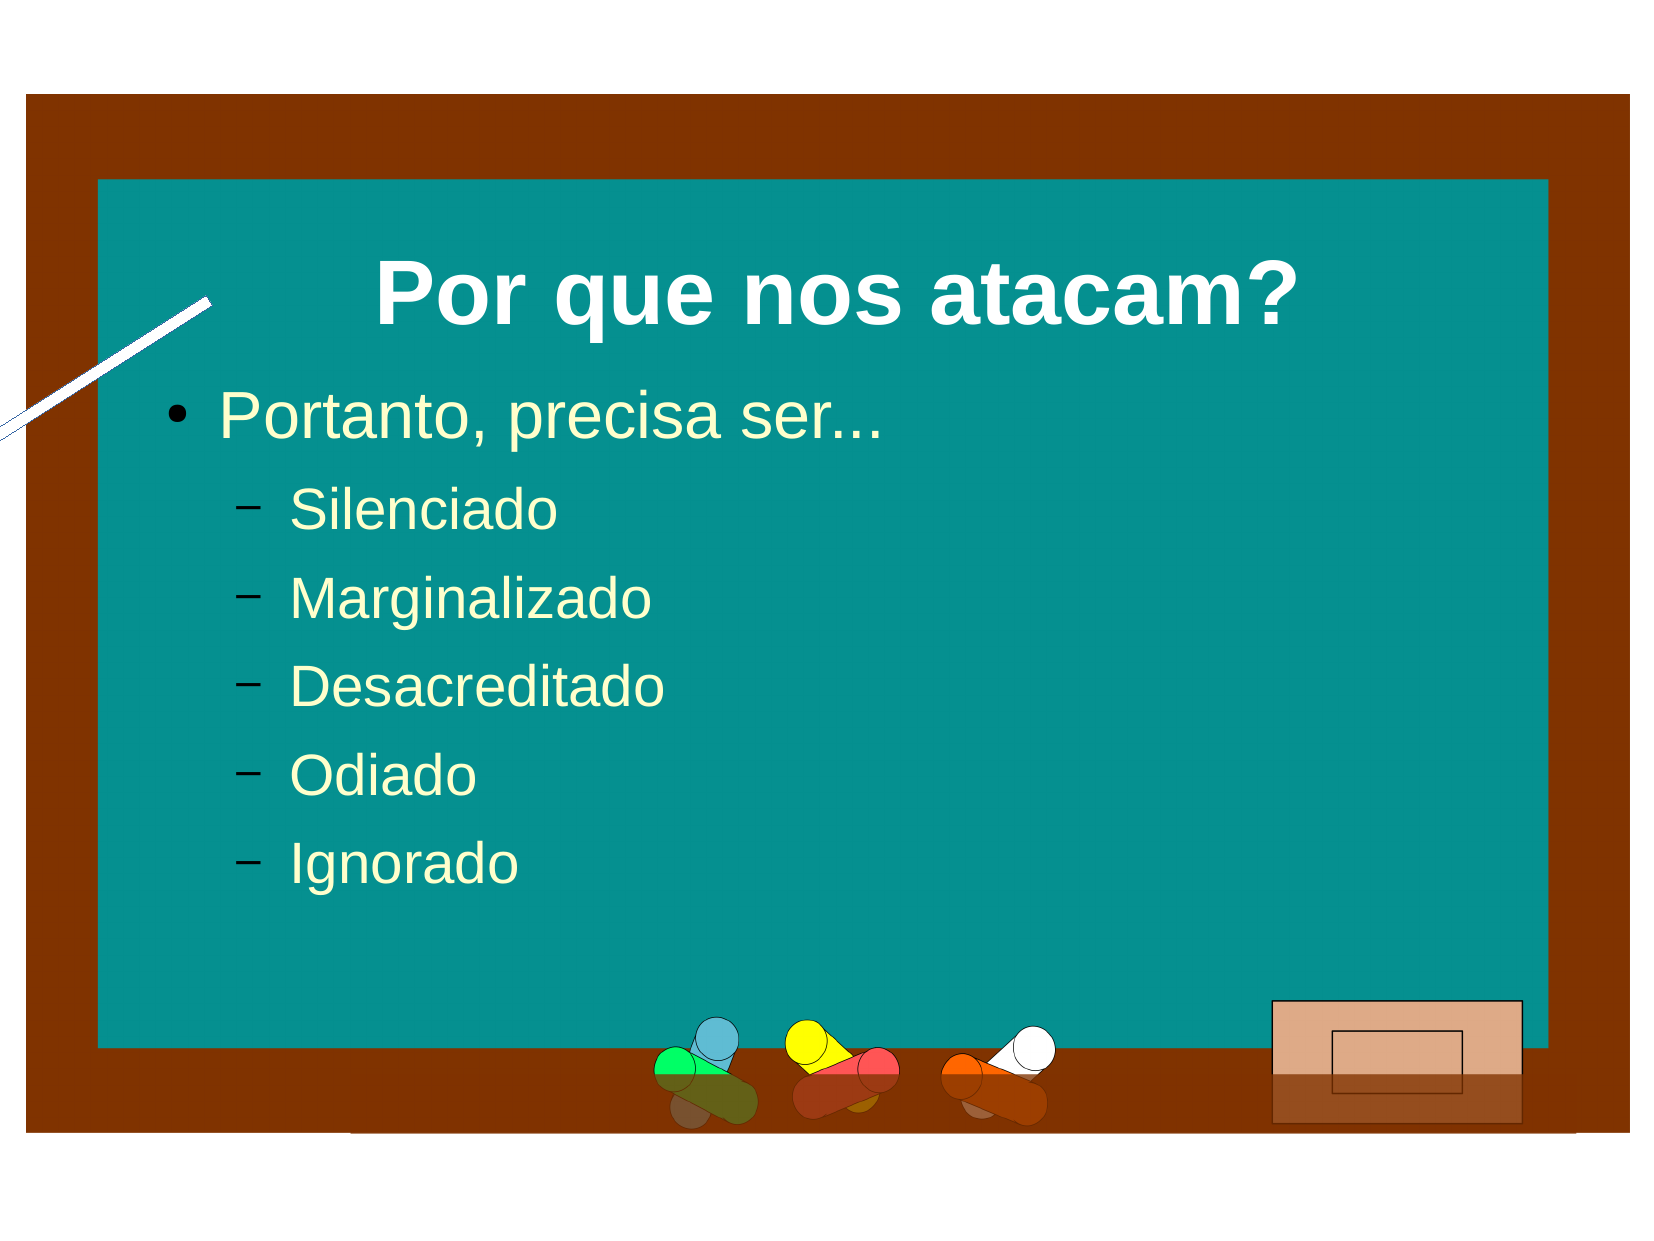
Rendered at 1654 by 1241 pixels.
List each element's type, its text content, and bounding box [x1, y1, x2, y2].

title Por que nos atacam? [94, 188, 1583, 397]
text_box [0, 295, 213, 441]
list Portanto, precisa ser... Silenciado Marginalizado Desacreditado Odiado Ignorado [147, 378, 1382, 1098]
picture [26, 94, 1630, 1134]
